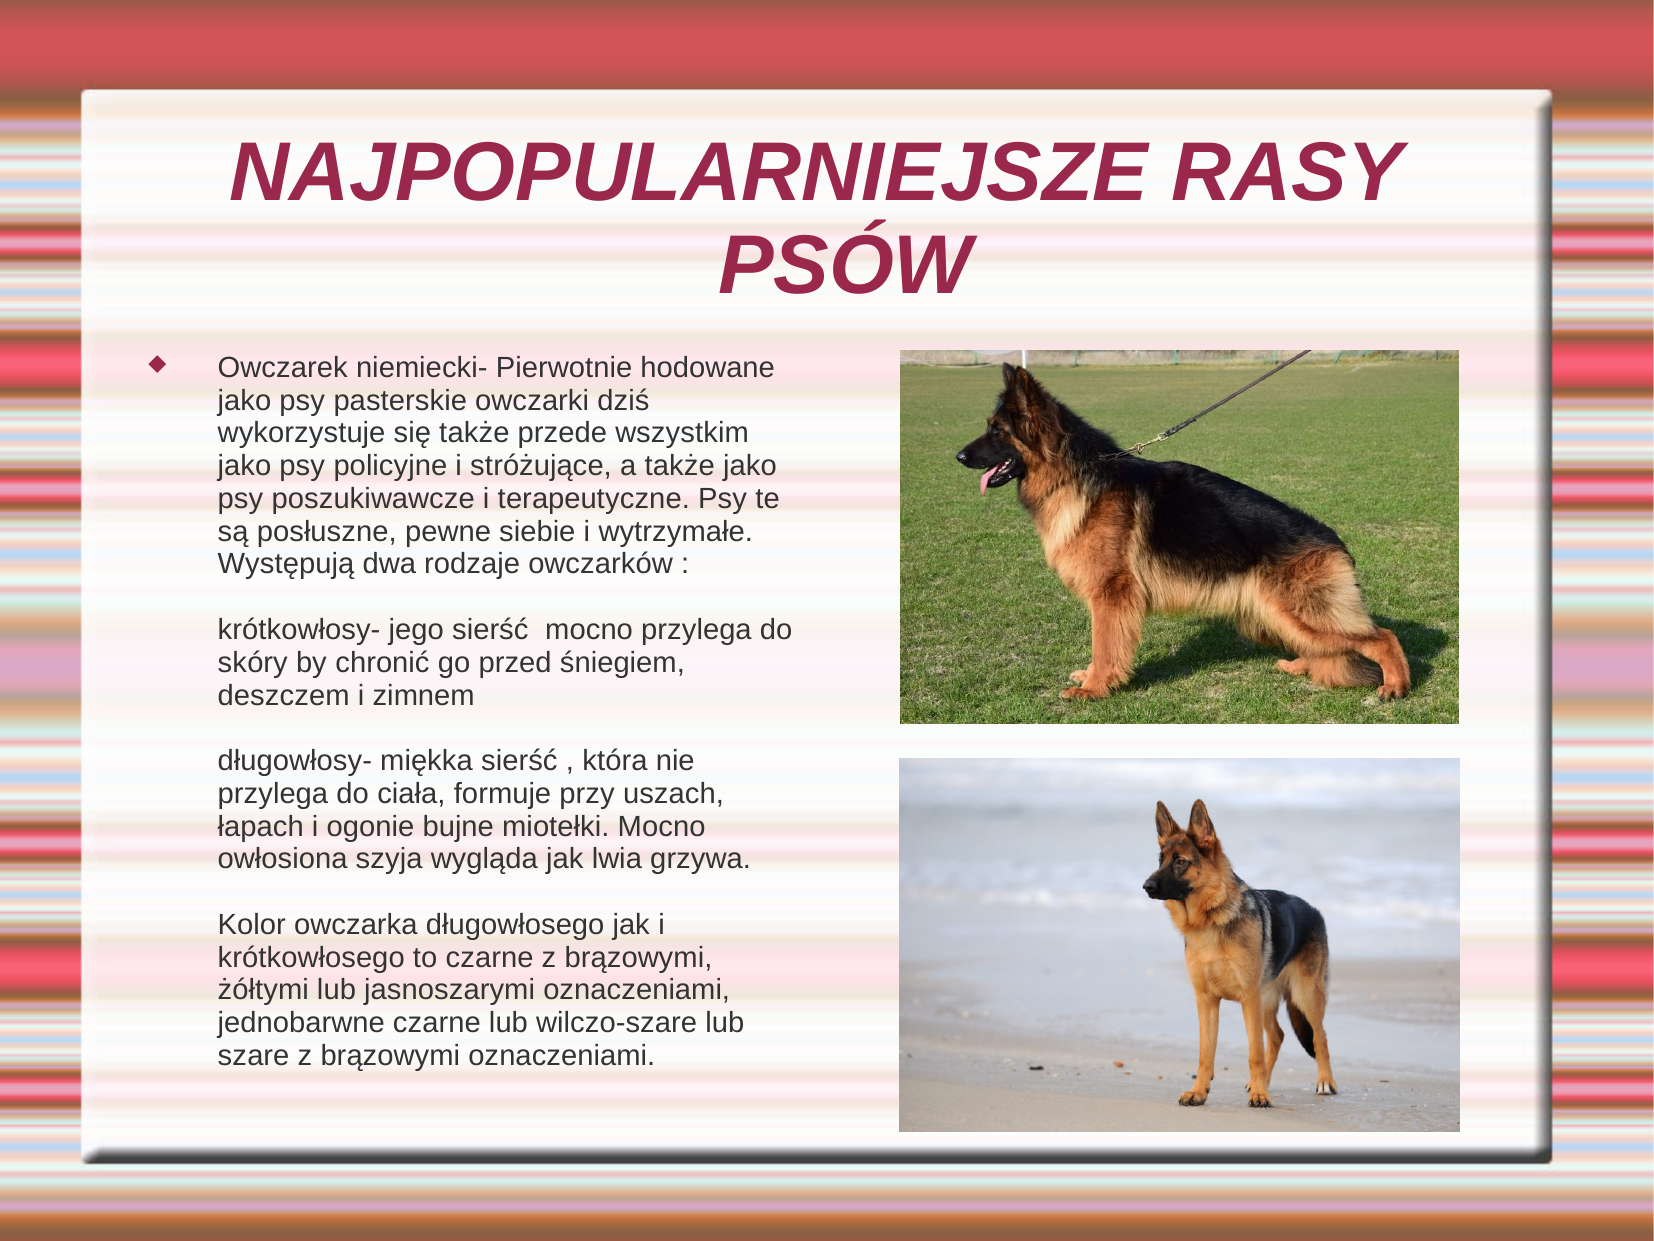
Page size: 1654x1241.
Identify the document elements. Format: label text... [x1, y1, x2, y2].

title NAJPOPULARNIEJSZE RASY PSÓW [121, 114, 1534, 322]
list Owczarek niemiecki- Pierwotnie hodowane jako psy pasterskie owczarki dziś wykorzystuje się także przede wszystkim jako psy policyjne i stróżujące, a także jako psy poszukiwawcze i terapeutyczne. Psy te są posłuszne, pewne siebie i wytrzymałe. Występują dwa rodzaje owczarków : krótkowłosy- jego sierść mocno przylega do skóry by chronić go przed śniegiem, deszczem i zimnem długowłosy- miękka sierść , która nie przylega do ciała, formuje przy uszach, łapach i ogonie bujne miotełki. Mocno owłosiona szyja wygląda jak lwia grzywa. Kolor owczarka długowłosego jak i krótkowłosego to czarne z brązowymi, żółtymi lub jasnoszarymi oznaczeniami, jednobarwne czarne lub wilczo-szare lub szare z brązowymi oznaczeniami. [134, 350, 809, 1133]
picture [0, 0, 1654, 1241]
